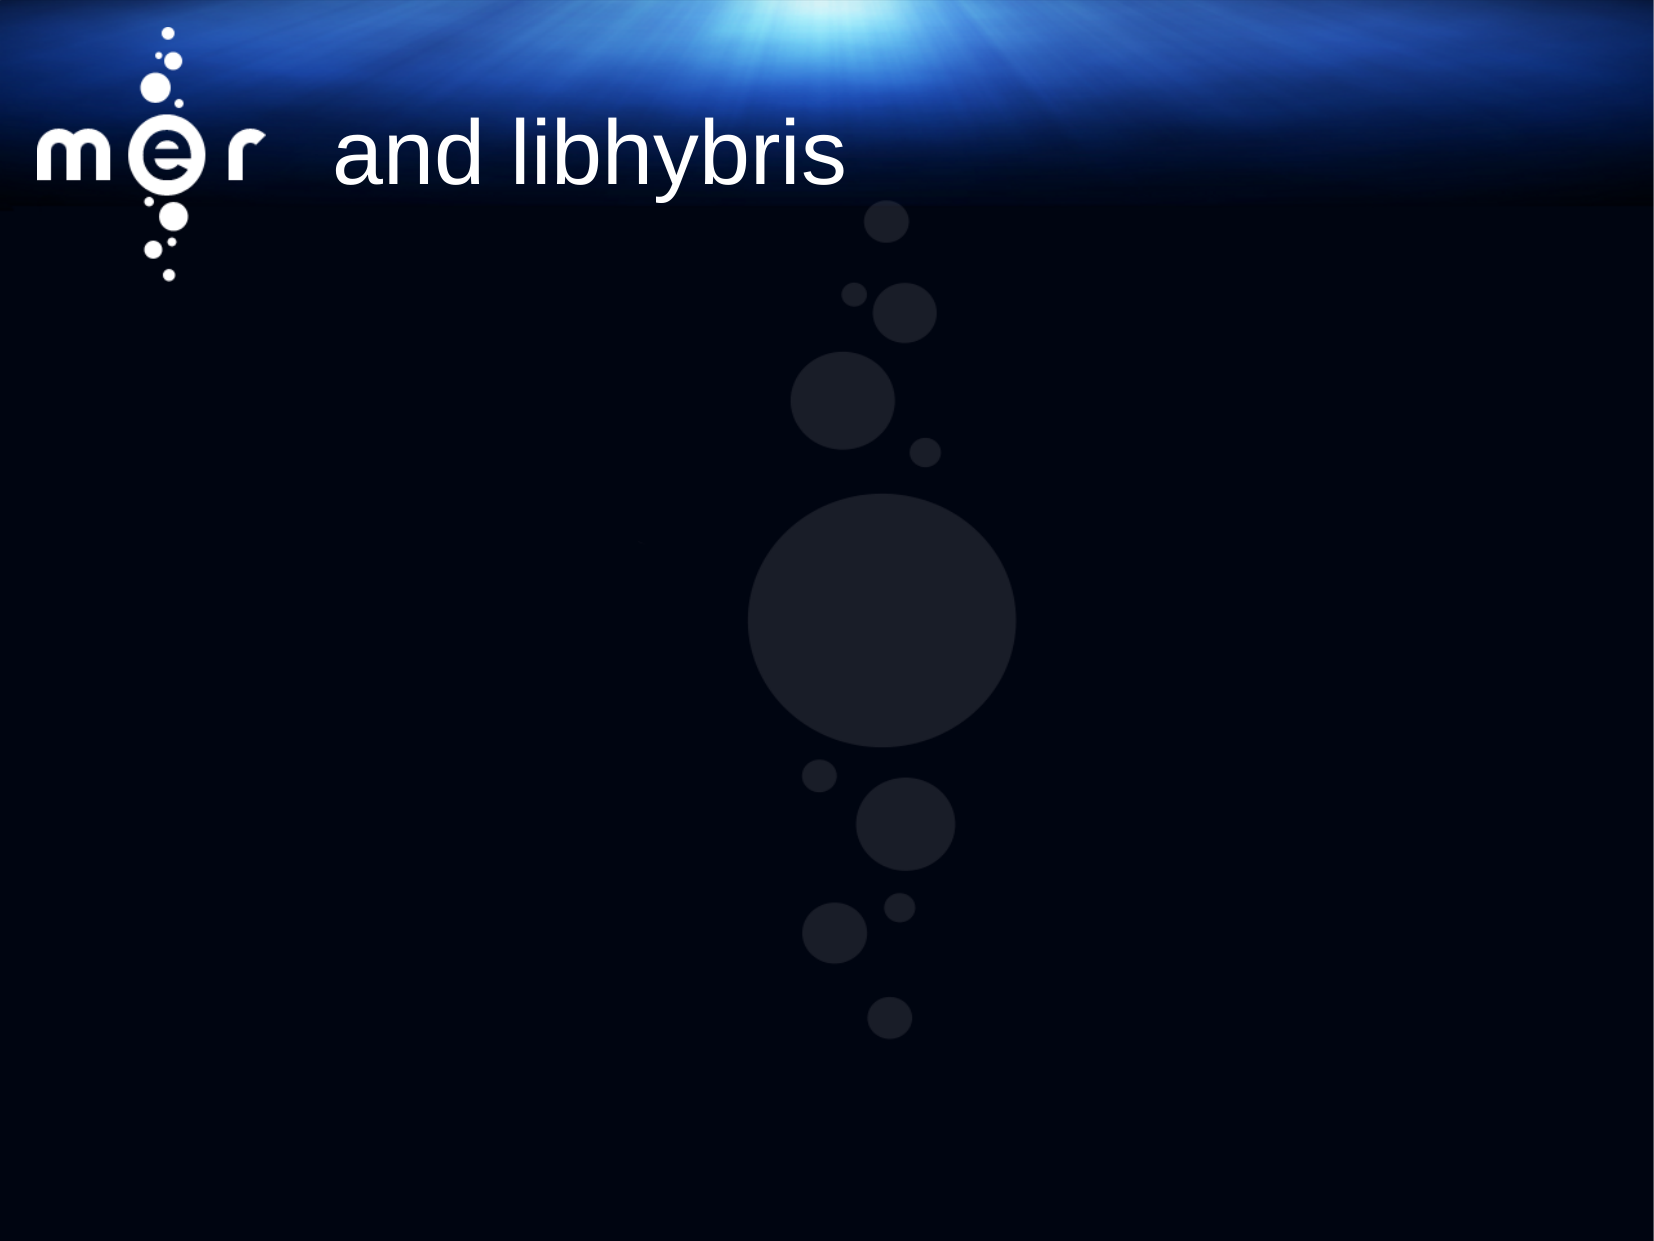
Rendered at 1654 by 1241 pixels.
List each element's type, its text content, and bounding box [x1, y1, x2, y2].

title and libhybris [307, 49, 1571, 257]
picture [0, 0, 1654, 1241]
